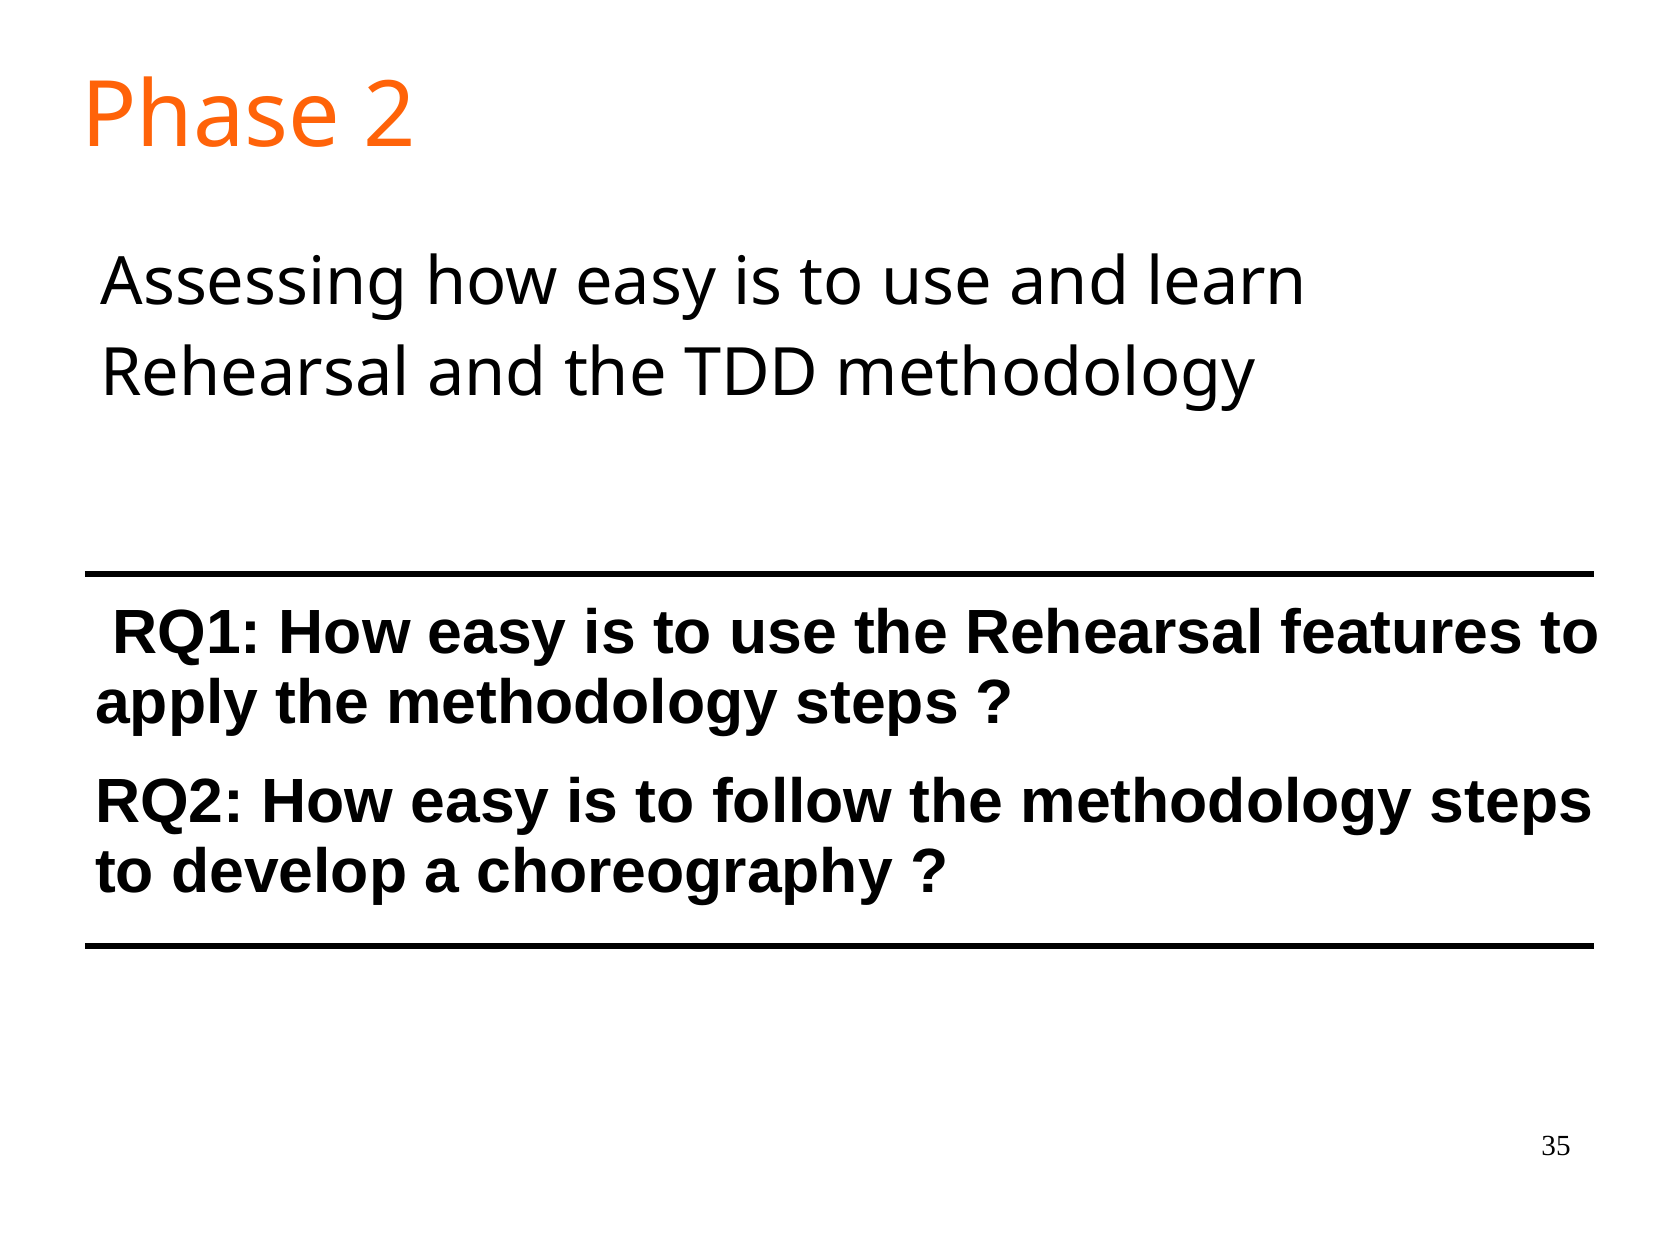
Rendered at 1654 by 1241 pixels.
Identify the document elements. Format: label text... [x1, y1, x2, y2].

list Assessing how easy is to use and learn Rehearsal and the TDD methodology [29, 232, 1601, 495]
list RQ1: How easy is to use the Rehearsal features to apply the methodology steps ? RQ2: How easy is to follow the methodology steps to develop a choreography ? [24, 597, 1654, 1042]
title Phase 2 [81, 17, 1570, 204]
